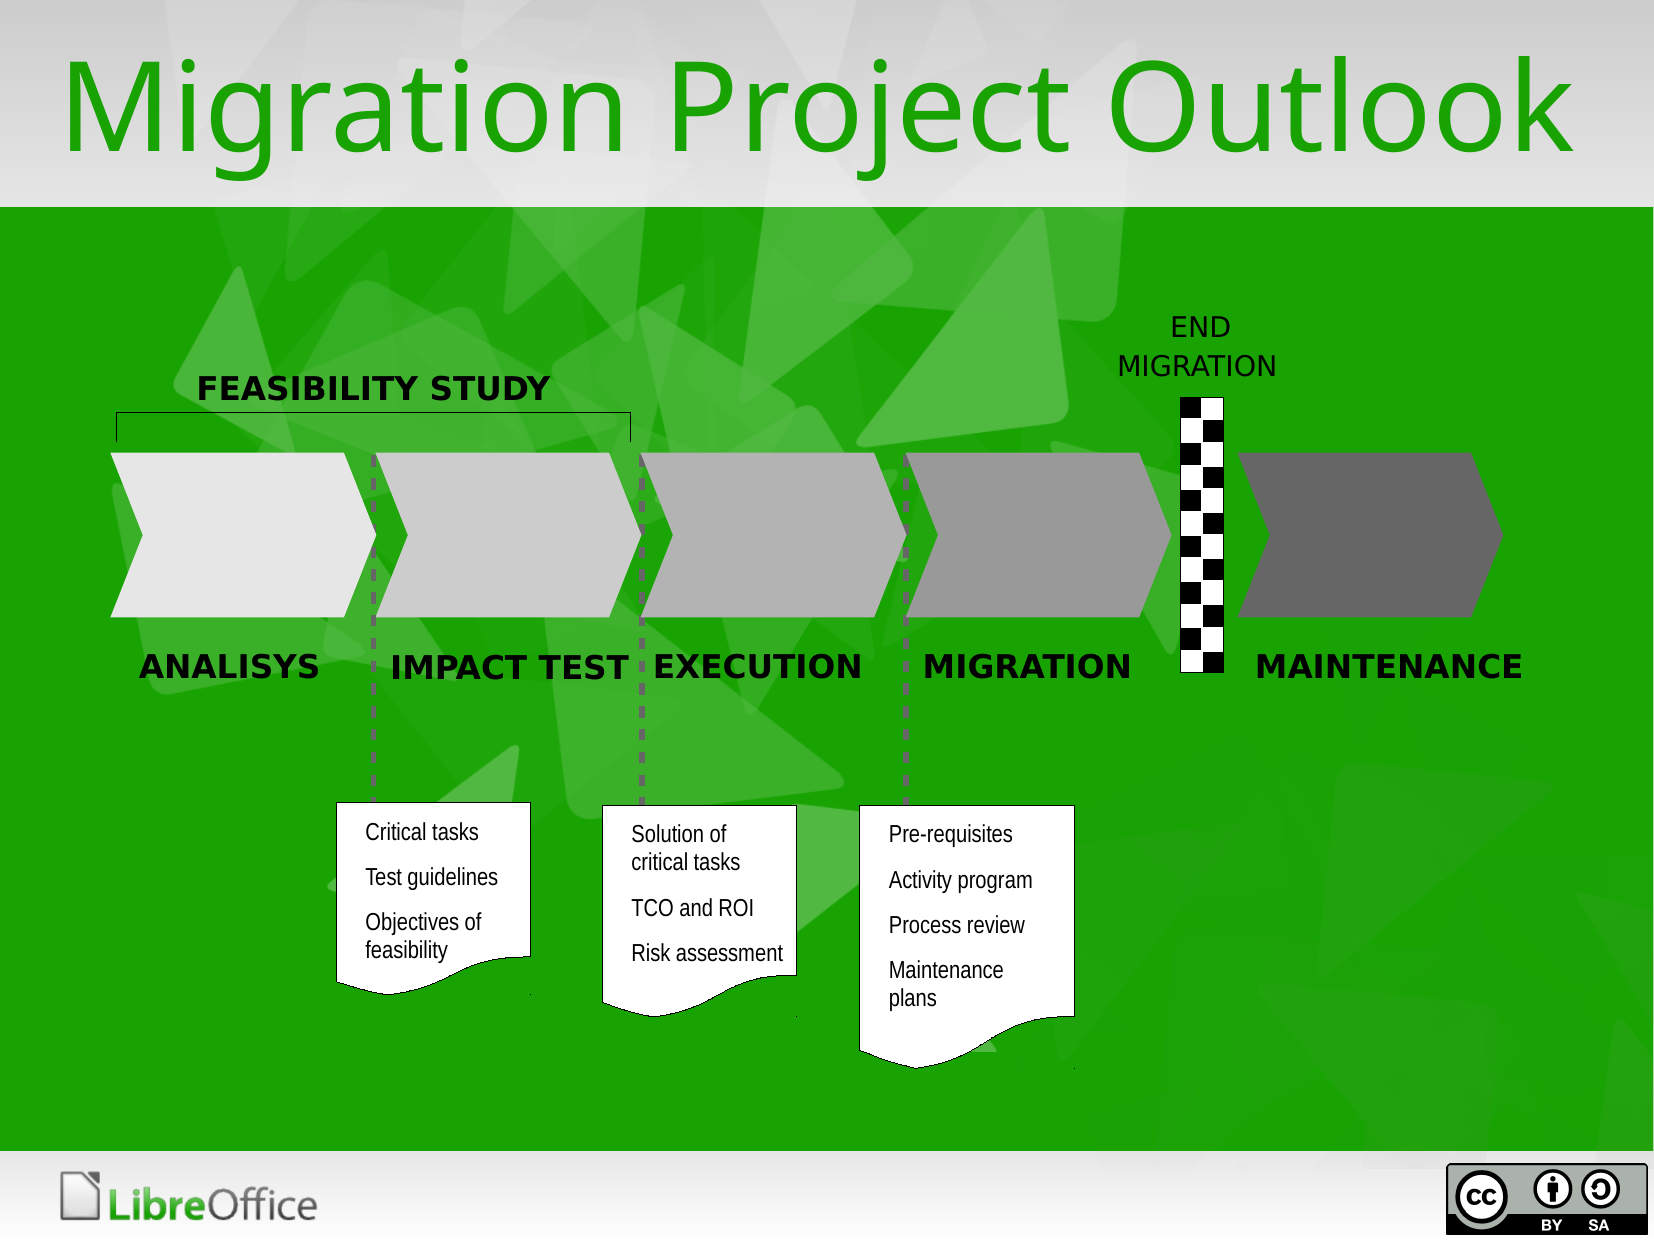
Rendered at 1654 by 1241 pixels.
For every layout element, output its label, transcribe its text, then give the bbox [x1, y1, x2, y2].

text_box [1204, 468, 1223, 487]
text_box [1204, 606, 1223, 626]
text_box [1181, 629, 1200, 649]
text_box [905, 452, 1172, 618]
text_box Test guidelines [350, 854, 514, 898]
text_box [1204, 653, 1223, 672]
text_box MIGRATION [908, 640, 1147, 694]
text_box [1181, 398, 1223, 672]
text_box Risk assessment [616, 931, 799, 975]
text_box feasibility [350, 928, 463, 972]
text_box [1237, 452, 1504, 618]
text_box [375, 452, 642, 618]
picture [0, 0, 1654, 1235]
text_box [1181, 398, 1200, 417]
text_box TCO and ROI [616, 885, 770, 929]
text_box plans [874, 976, 999, 1020]
text_box MIGRATION [1102, 342, 1293, 391]
text_box Critical tasks [350, 809, 495, 853]
title Migration Project Outlook [59, 29, 1595, 178]
text_box [603, 806, 796, 1016]
text_box MAINTENANCE [1240, 640, 1539, 694]
text_box Activity program [874, 857, 1049, 901]
text_box [110, 452, 377, 618]
text_box [860, 806, 1074, 1068]
text_box [640, 452, 907, 618]
picture [41, 1152, 337, 1240]
text_box [337, 803, 530, 994]
text_box Objectives of [350, 900, 508, 944]
text_box FEASIBILITY STUDY [181, 362, 566, 416]
text_box [1181, 491, 1200, 510]
text_box EXECUTION [638, 640, 879, 694]
text_box IMPACT TEST [375, 641, 645, 695]
text_box [1204, 514, 1223, 533]
text_box [1204, 560, 1223, 579]
text_box [1204, 421, 1223, 441]
text_box [1181, 444, 1200, 464]
text_box critical tasks [616, 840, 768, 884]
text_box Process review [874, 903, 1041, 947]
text_box Maintenance [874, 948, 1019, 992]
text_box [1181, 537, 1200, 556]
text_box Pre-requisites [874, 812, 1047, 856]
text_box ANALISYS [124, 640, 336, 694]
text_box [1181, 583, 1200, 603]
text_box END [1155, 303, 1247, 342]
text_box Solution of [616, 812, 742, 840]
